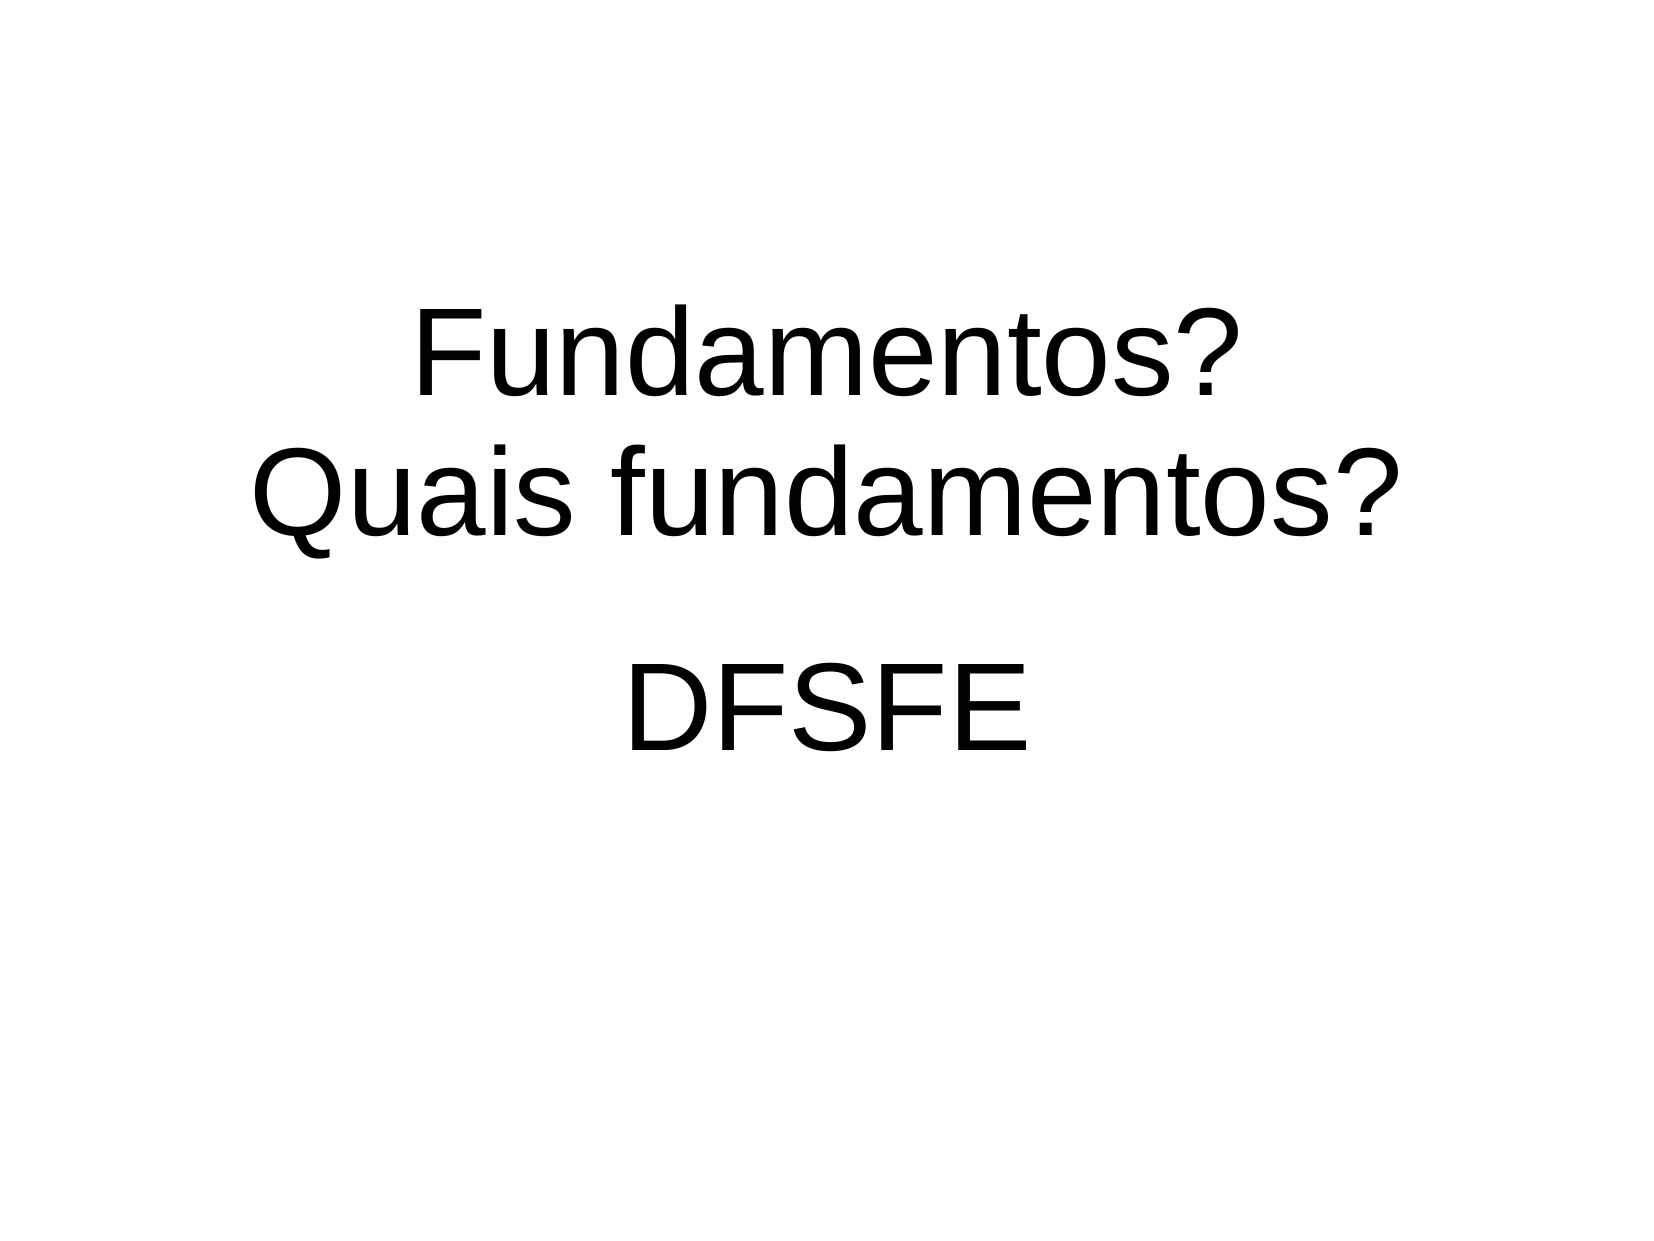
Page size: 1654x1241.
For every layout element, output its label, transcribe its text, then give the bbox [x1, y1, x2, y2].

subtitle Fundamentos? Quais fundamentos? DFSFE [82, 49, 1571, 1010]
